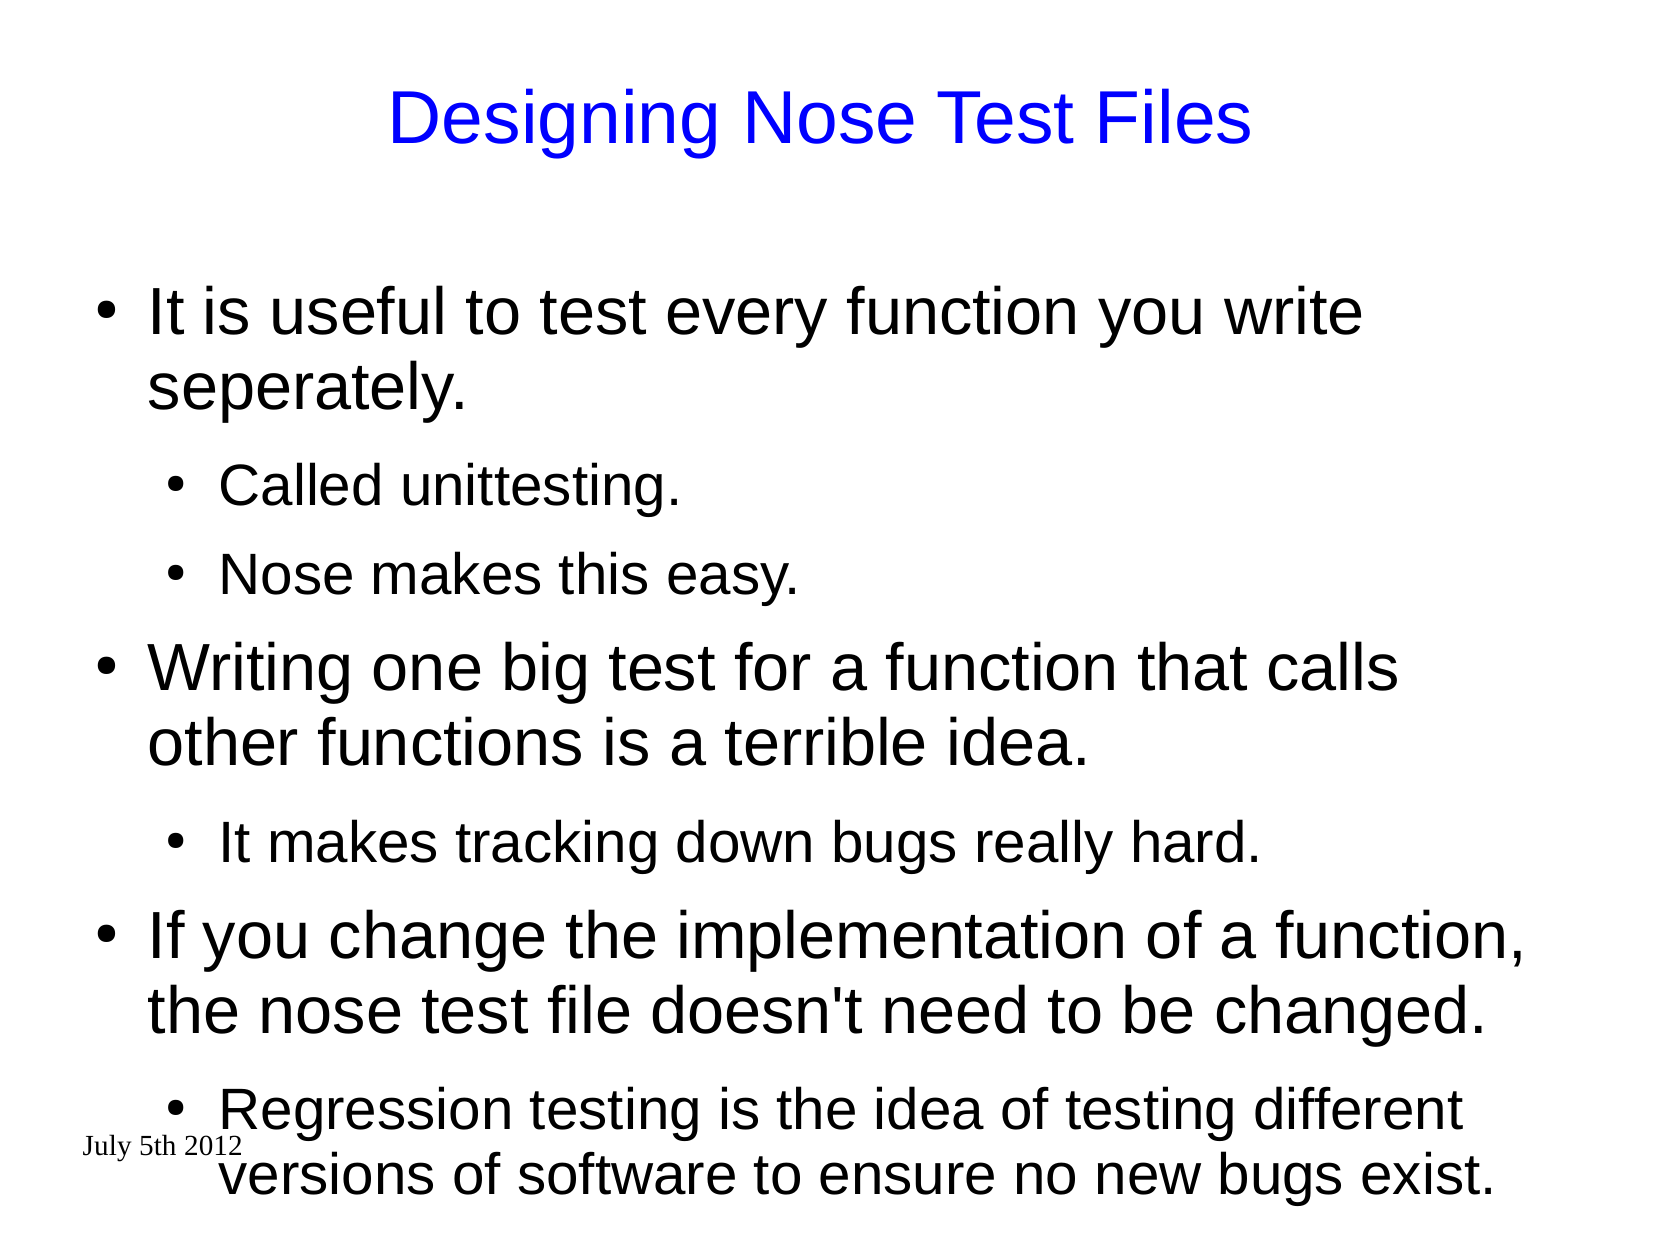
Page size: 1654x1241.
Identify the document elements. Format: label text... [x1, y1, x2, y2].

list It is useful to test every function you write seperately. Called unittesting. Nose makes this easy. Writing one big test for a function that calls other functions is a terrible idea. It makes tracking down bugs really hard. If you change the implementation of a function, the nose test file doesn't need to be changed. Regression testing is the idea of testing different versions of software to ensure no new bugs exist. [76, 274, 1565, 1206]
title Designing Nose Test Files [76, 58, 1565, 178]
